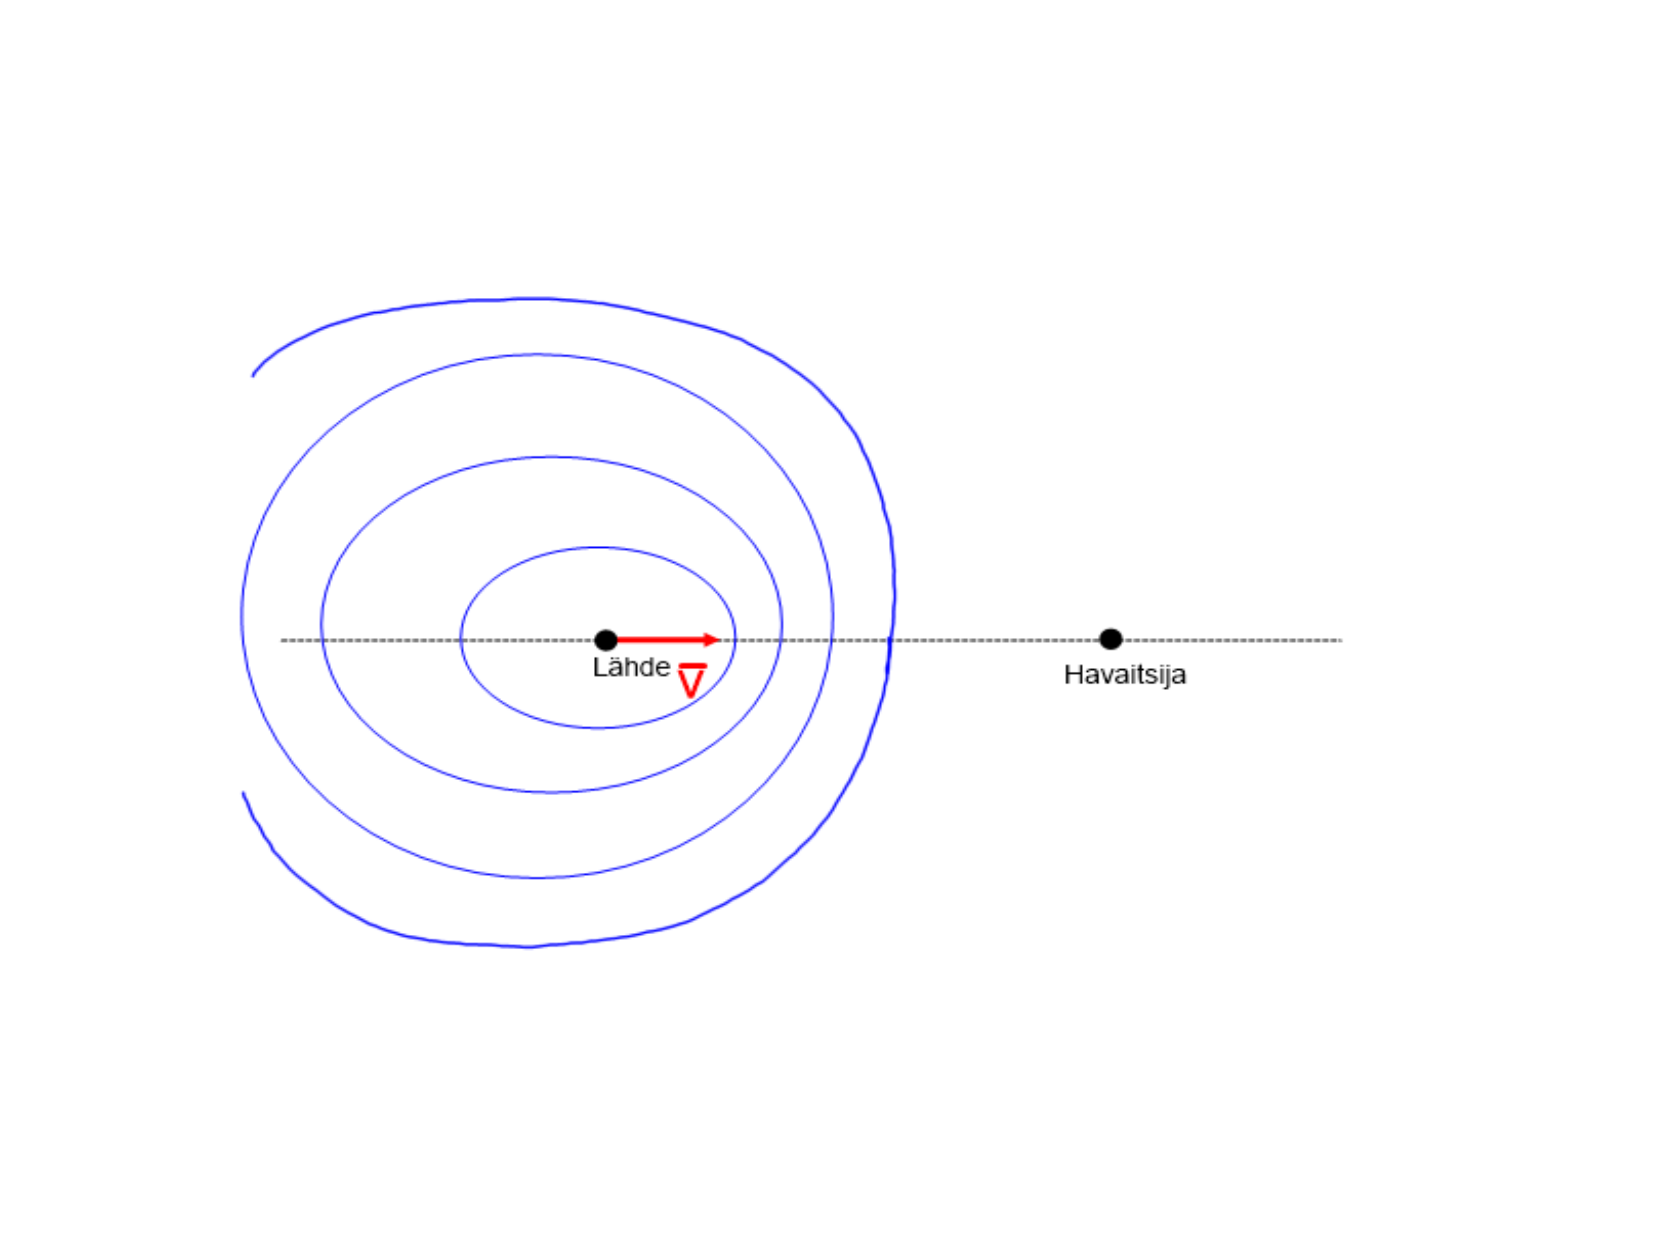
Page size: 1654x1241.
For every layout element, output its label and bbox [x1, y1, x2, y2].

picture [134, 248, 1418, 998]
